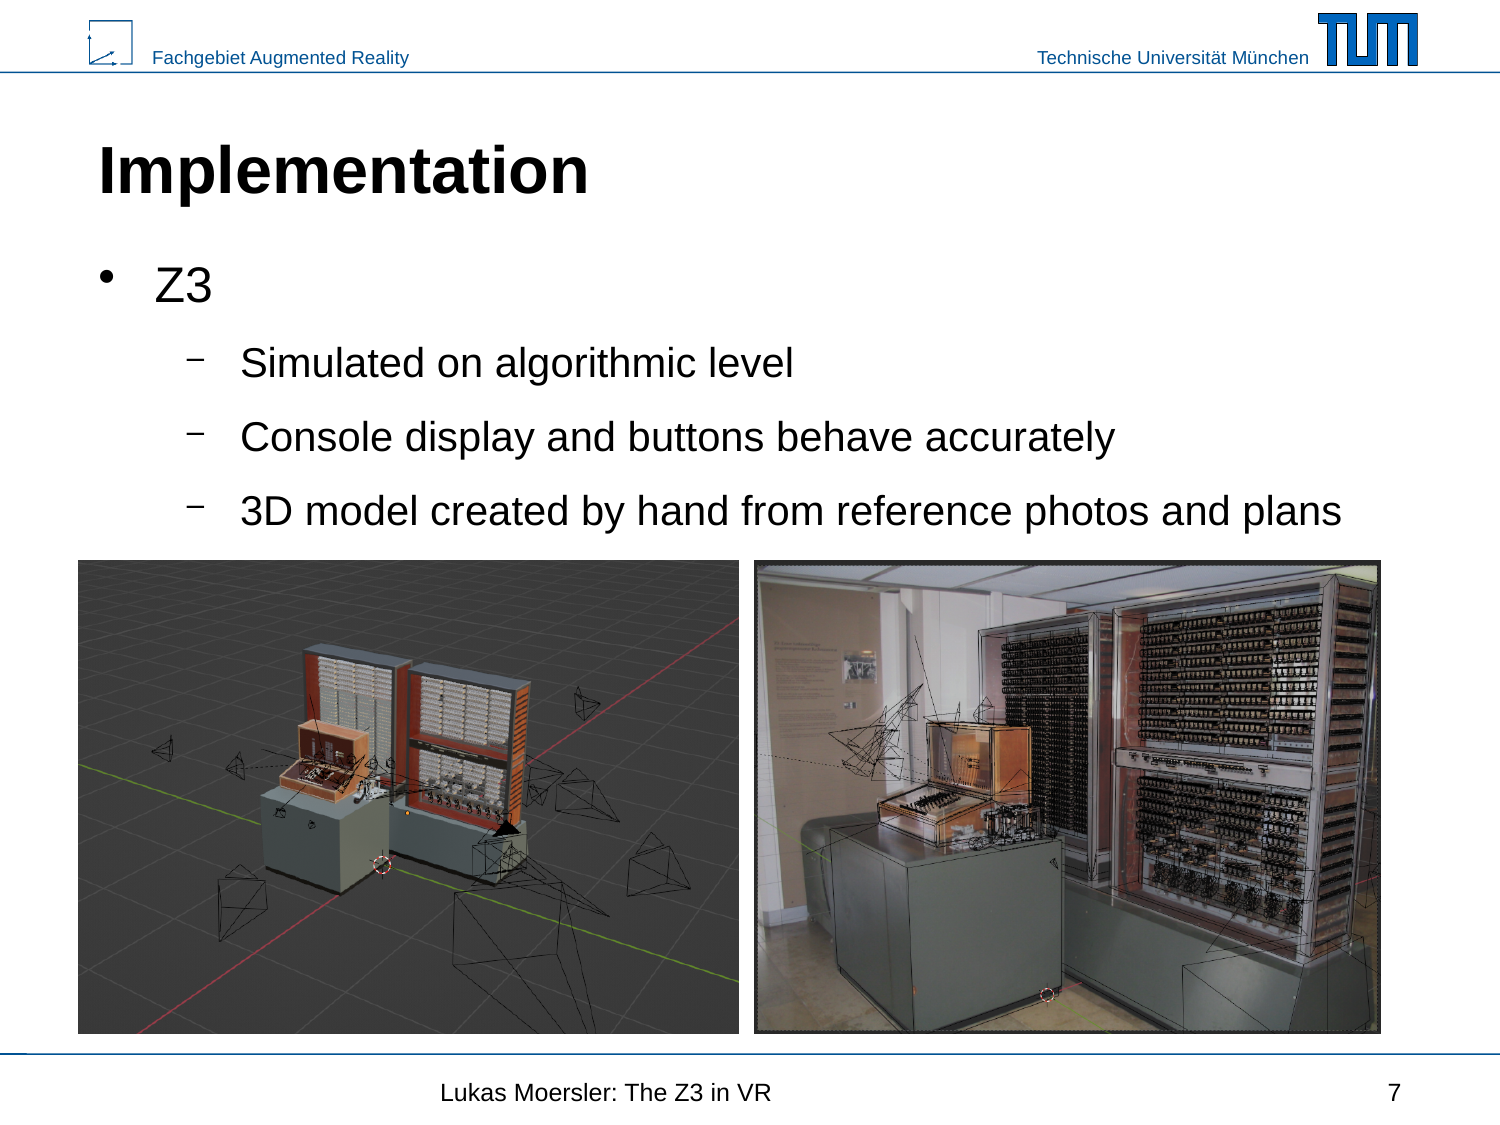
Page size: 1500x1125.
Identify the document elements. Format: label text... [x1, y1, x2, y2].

picture [754, 560, 1381, 1034]
title Implementation [83, 114, 1417, 215]
picture [83, 14, 136, 68]
list Z3 Simulated on algorithmic level Console display and buttons behave accurately 3D model created by hand from reference photos and plans [83, 244, 1417, 1001]
footer Lukas Moersler: The Z3 in VR [425, 1066, 1075, 1117]
picture [78, 560, 739, 1034]
slide_number <Foliennummer> [1104, 1066, 1417, 1117]
